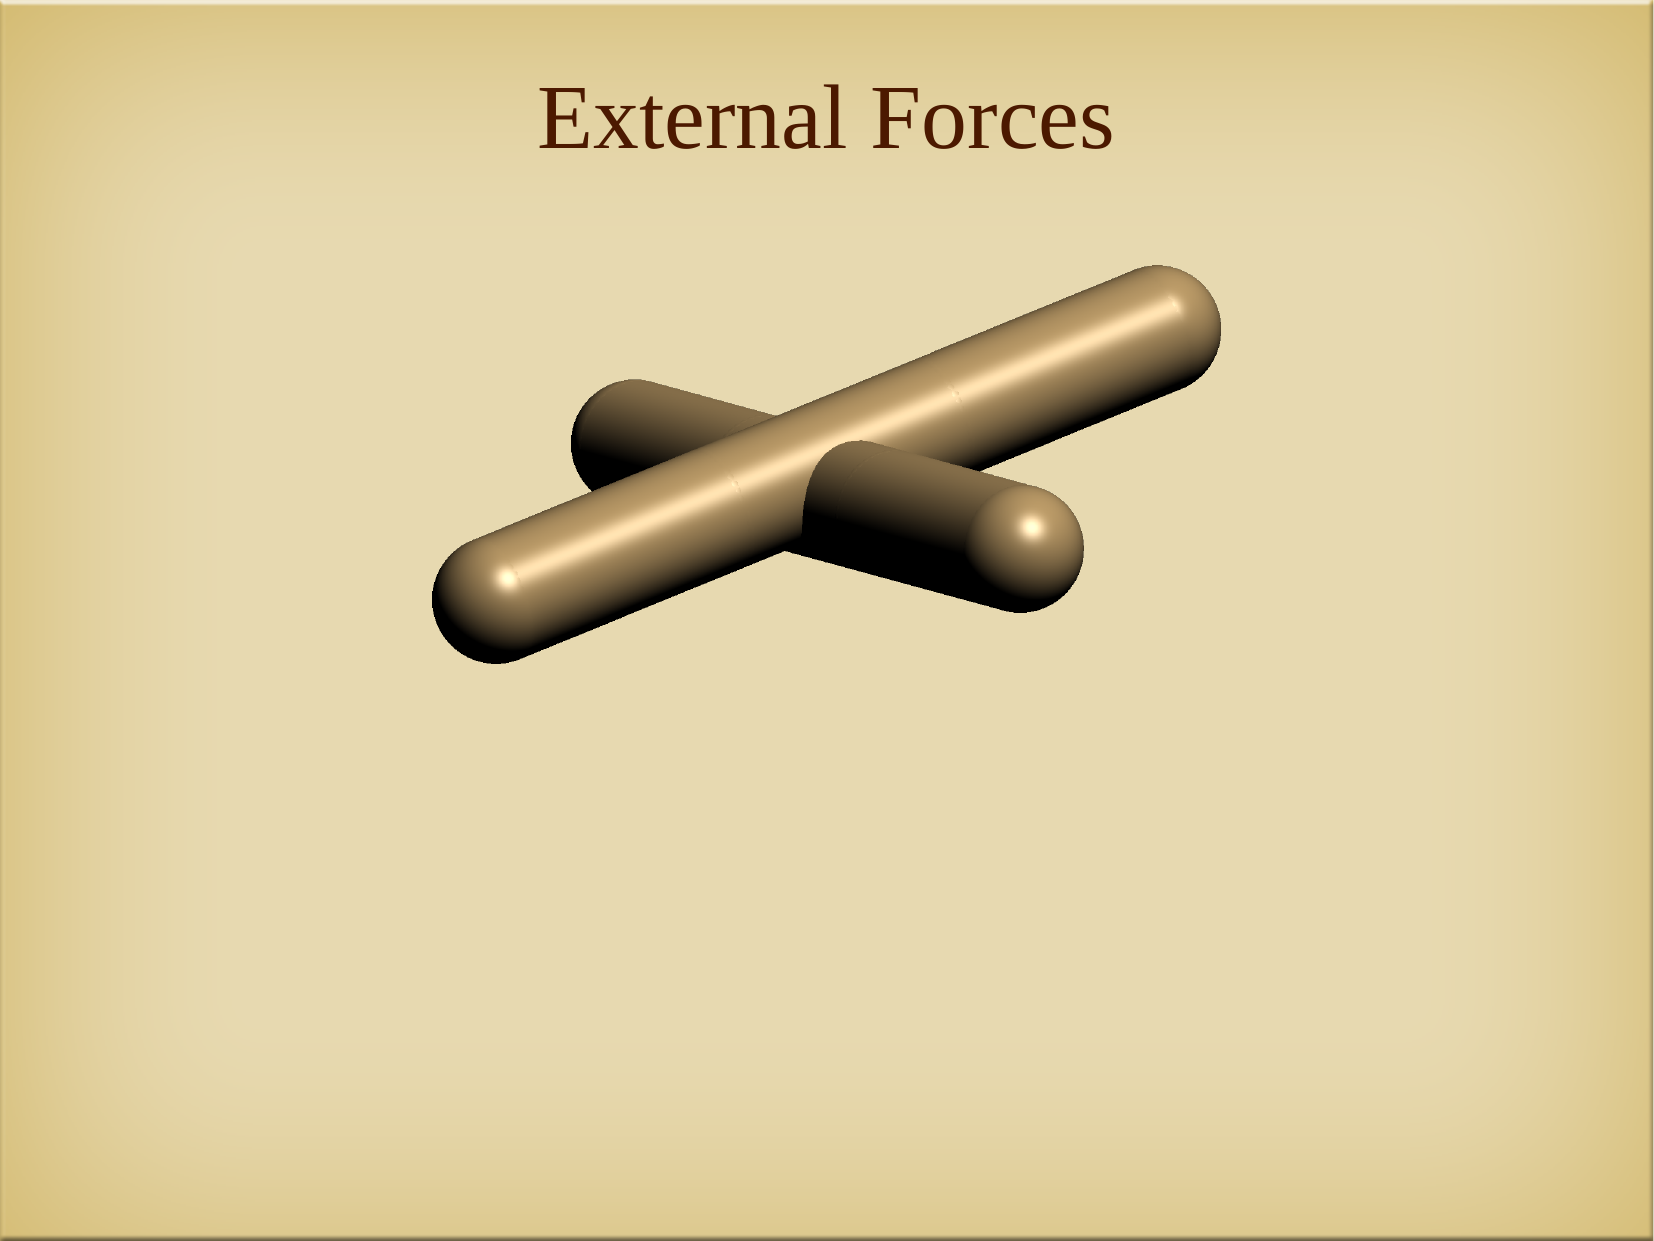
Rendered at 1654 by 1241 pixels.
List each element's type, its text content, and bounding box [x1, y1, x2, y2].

picture [0, 0, 1654, 1241]
title External Forces [59, 58, 1595, 178]
